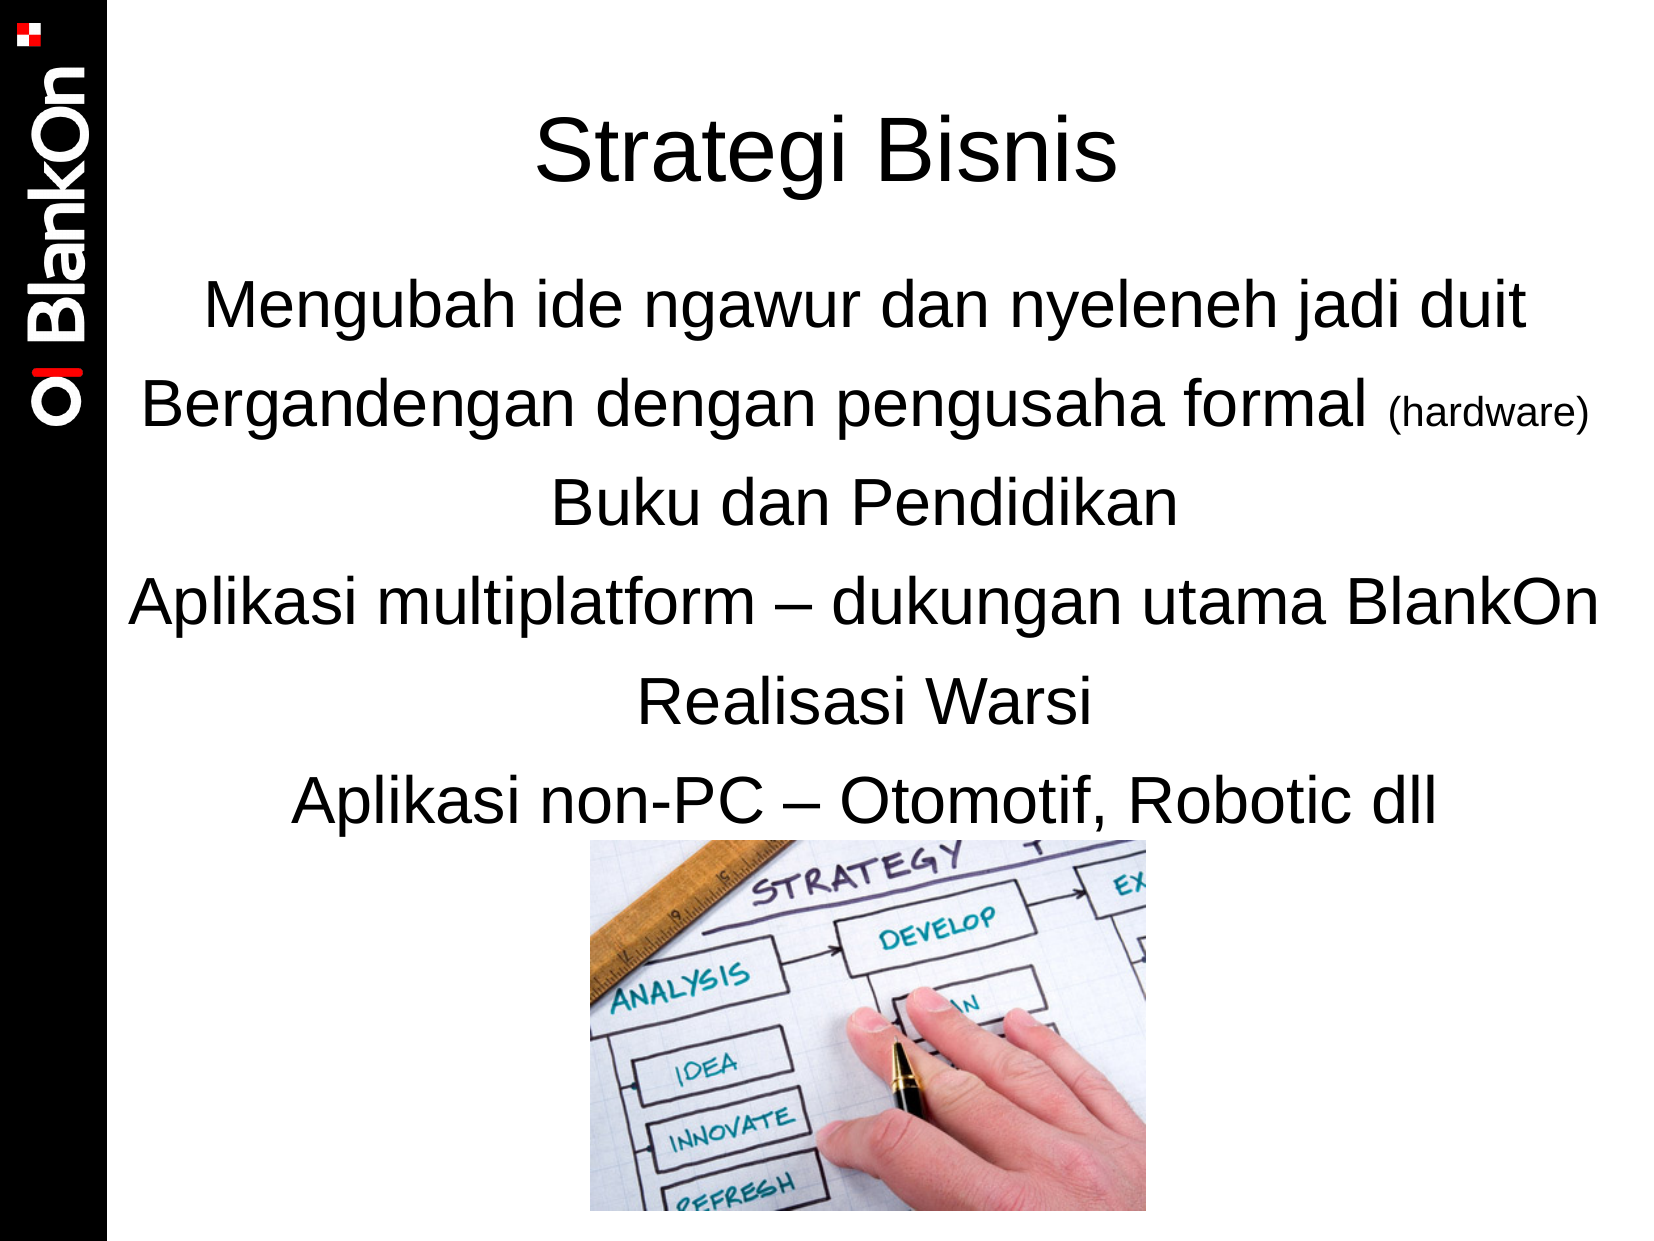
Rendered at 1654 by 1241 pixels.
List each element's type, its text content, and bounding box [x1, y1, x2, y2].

text_box [0, 0, 107, 1241]
title Strategi Bisnis [82, 49, 1571, 257]
picture [17, 23, 89, 426]
picture [590, 840, 1146, 1211]
subtitle Mengubah ide ngawur dan nyeleneh jadi duit Bergandengan dengan pengusaha formal (hardware) Buku dan Pendidikan Aplikasi multiplatform – dukungan utama BlankOn Realisasi Warsi Aplikasi non-PC – Otomotif, Robotic dll [123, 269, 1608, 939]
